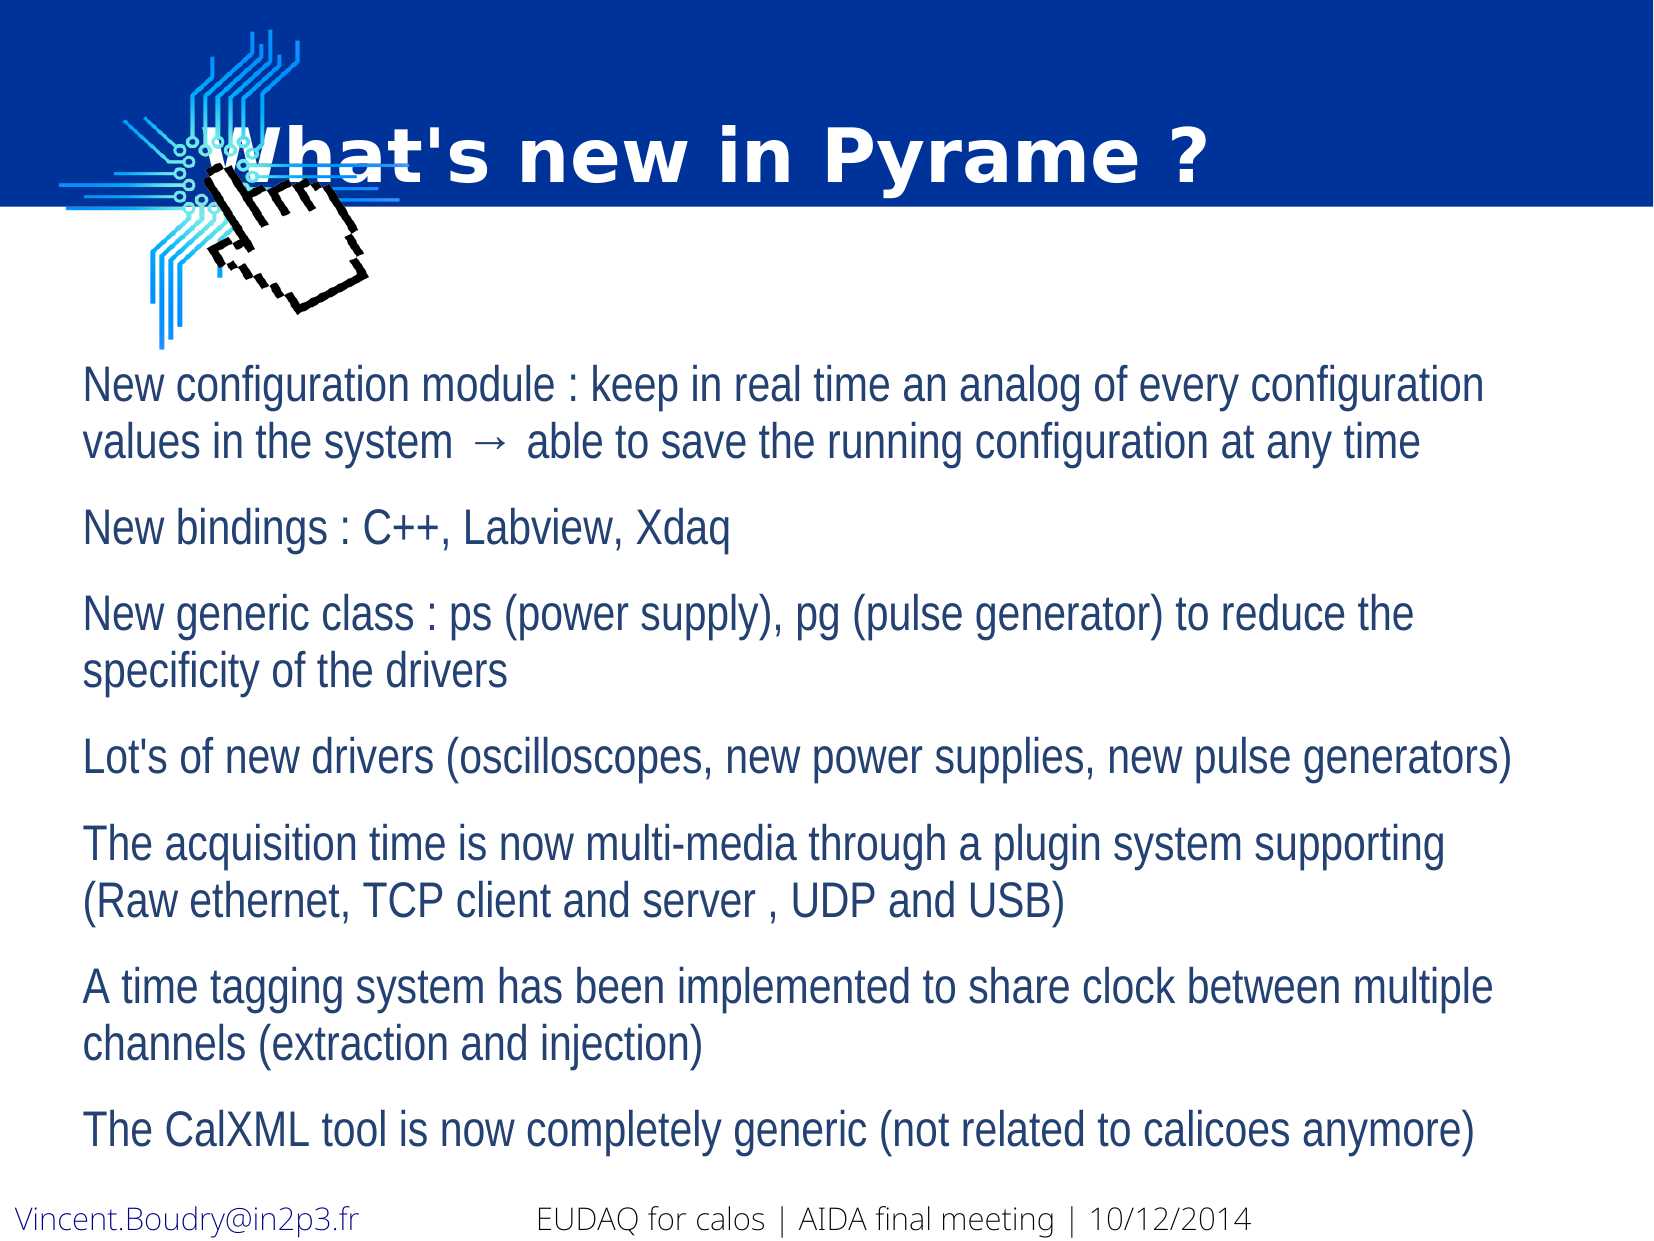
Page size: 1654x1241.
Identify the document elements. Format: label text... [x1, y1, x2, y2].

list New configuration module : keep in real time an analog of every configuration values in the system → able to save the running configuration at any time New bindings : C++, Labview, Xdaq New generic class : ps (power supply), pg (pulse generator) to reduce the specificity of the drivers Lot's of new drivers (oscilloscopes, new power supplies, new pulse generators) The acquisition time is now multi-media through a plugin system supporting (Raw ethernet, TCP client and server , UDP and USB) A time tagging system has been implemented to share clock between multiple channels (extraction and injection) The CalXML tool is now completely generic (not related to calicoes anymore) [82, 354, 1571, 1182]
title What's new in Pyrame ? [414, 52, 1654, 260]
picture [52, 24, 414, 355]
